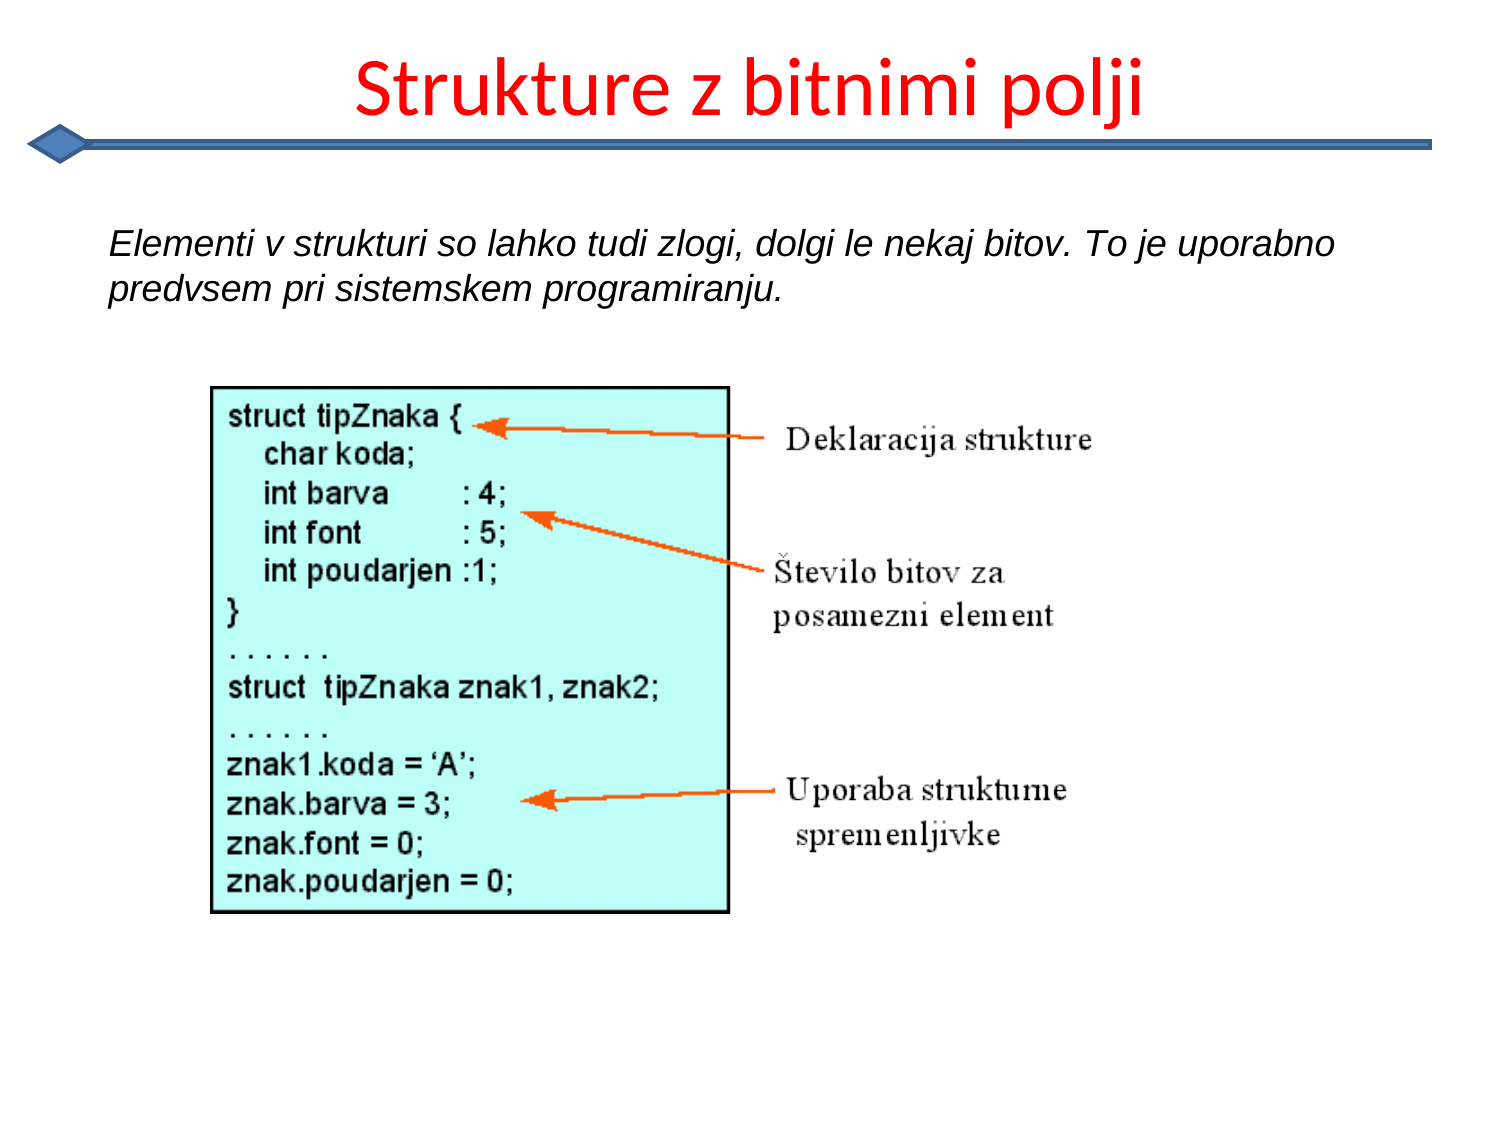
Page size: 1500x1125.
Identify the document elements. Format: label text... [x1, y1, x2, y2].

text_box Elementi v strukturi so lahko tudi zlogi, dolgi le nekaj bitov. To je uporabno predvsem pri sistemskem programiranju. [93, 210, 1383, 317]
title Strukture z bitnimi polji [75, 23, 1426, 141]
picture [210, 386, 1108, 915]
